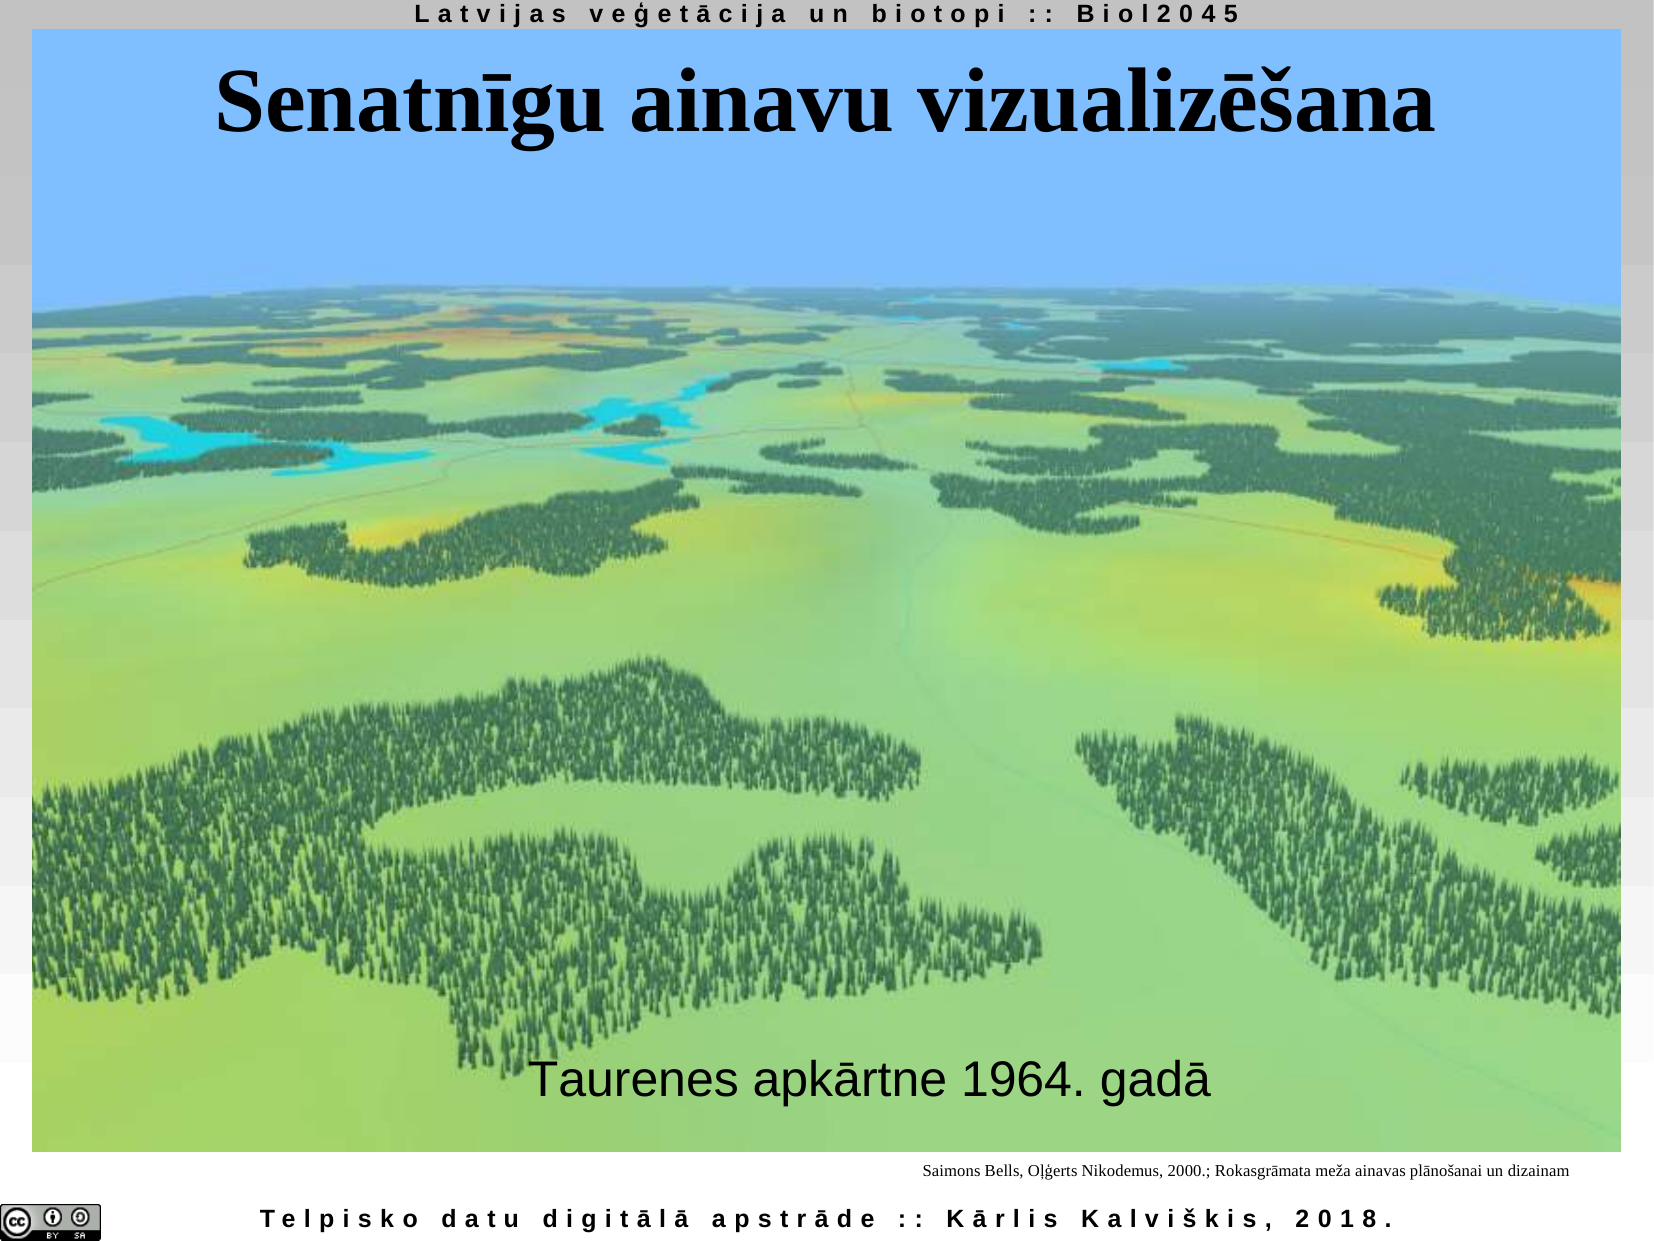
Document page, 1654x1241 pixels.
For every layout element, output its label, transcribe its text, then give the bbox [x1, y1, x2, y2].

picture [0, 0, 1654, 1241]
text_box Taurenes apkārtne 1964. gadā [527, 1051, 1212, 1108]
title Senatnīgu ainavu vizualizēšana [29, 49, 1625, 296]
text_box Saimons Bells, Oļģerts Nikodemus, 2000.; Rokasgrāmata meža ainavas plānošanai un dizainam [922, 1161, 1572, 1180]
